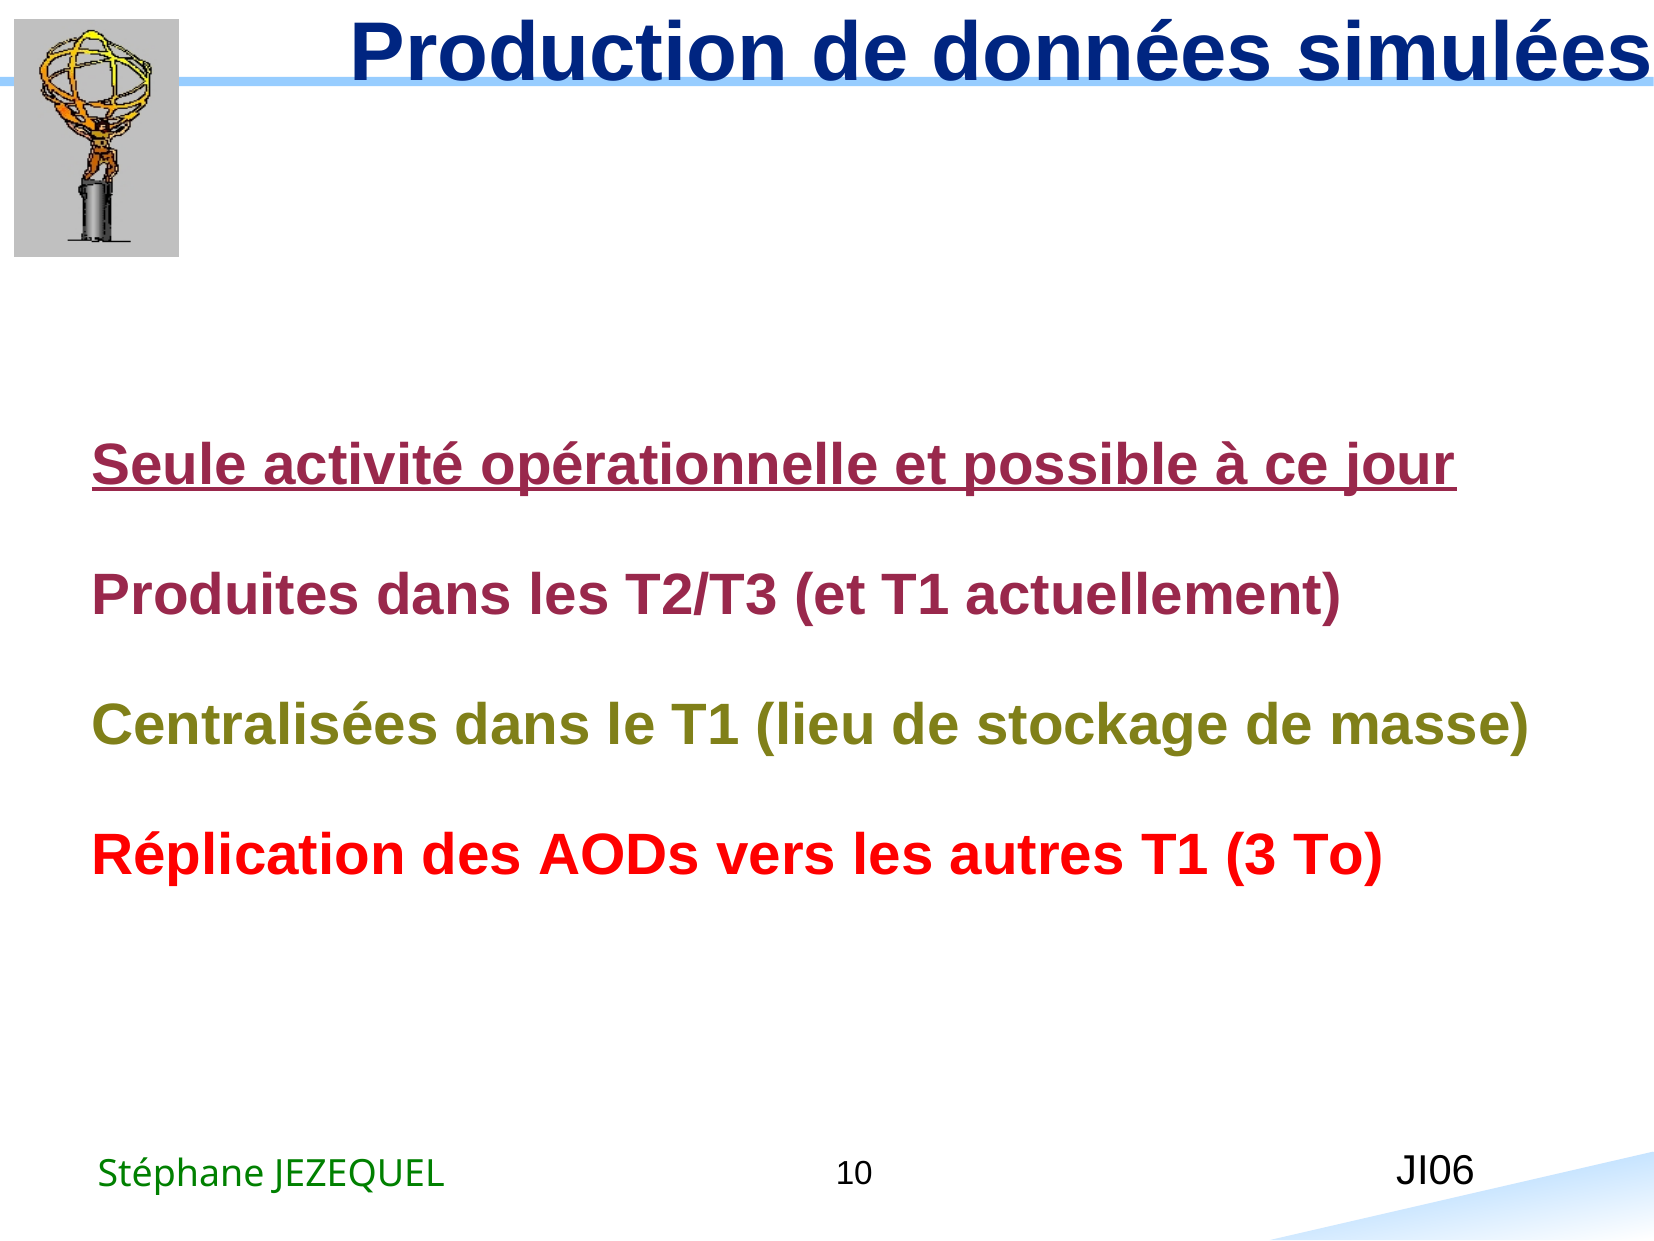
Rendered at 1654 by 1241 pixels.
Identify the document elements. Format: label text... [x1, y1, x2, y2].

picture [14, 19, 179, 257]
text_box Seule activité opérationnelle et possible à ce jour Produites dans les T2/T3 (et T1 actuellement) Centralisées dans le T1 (lieu de stockage de masse) Réplication des AODs vers les autres T1 (3 To) [91, 431, 1552, 897]
title Production de données simulées [85, 0, 1654, 104]
